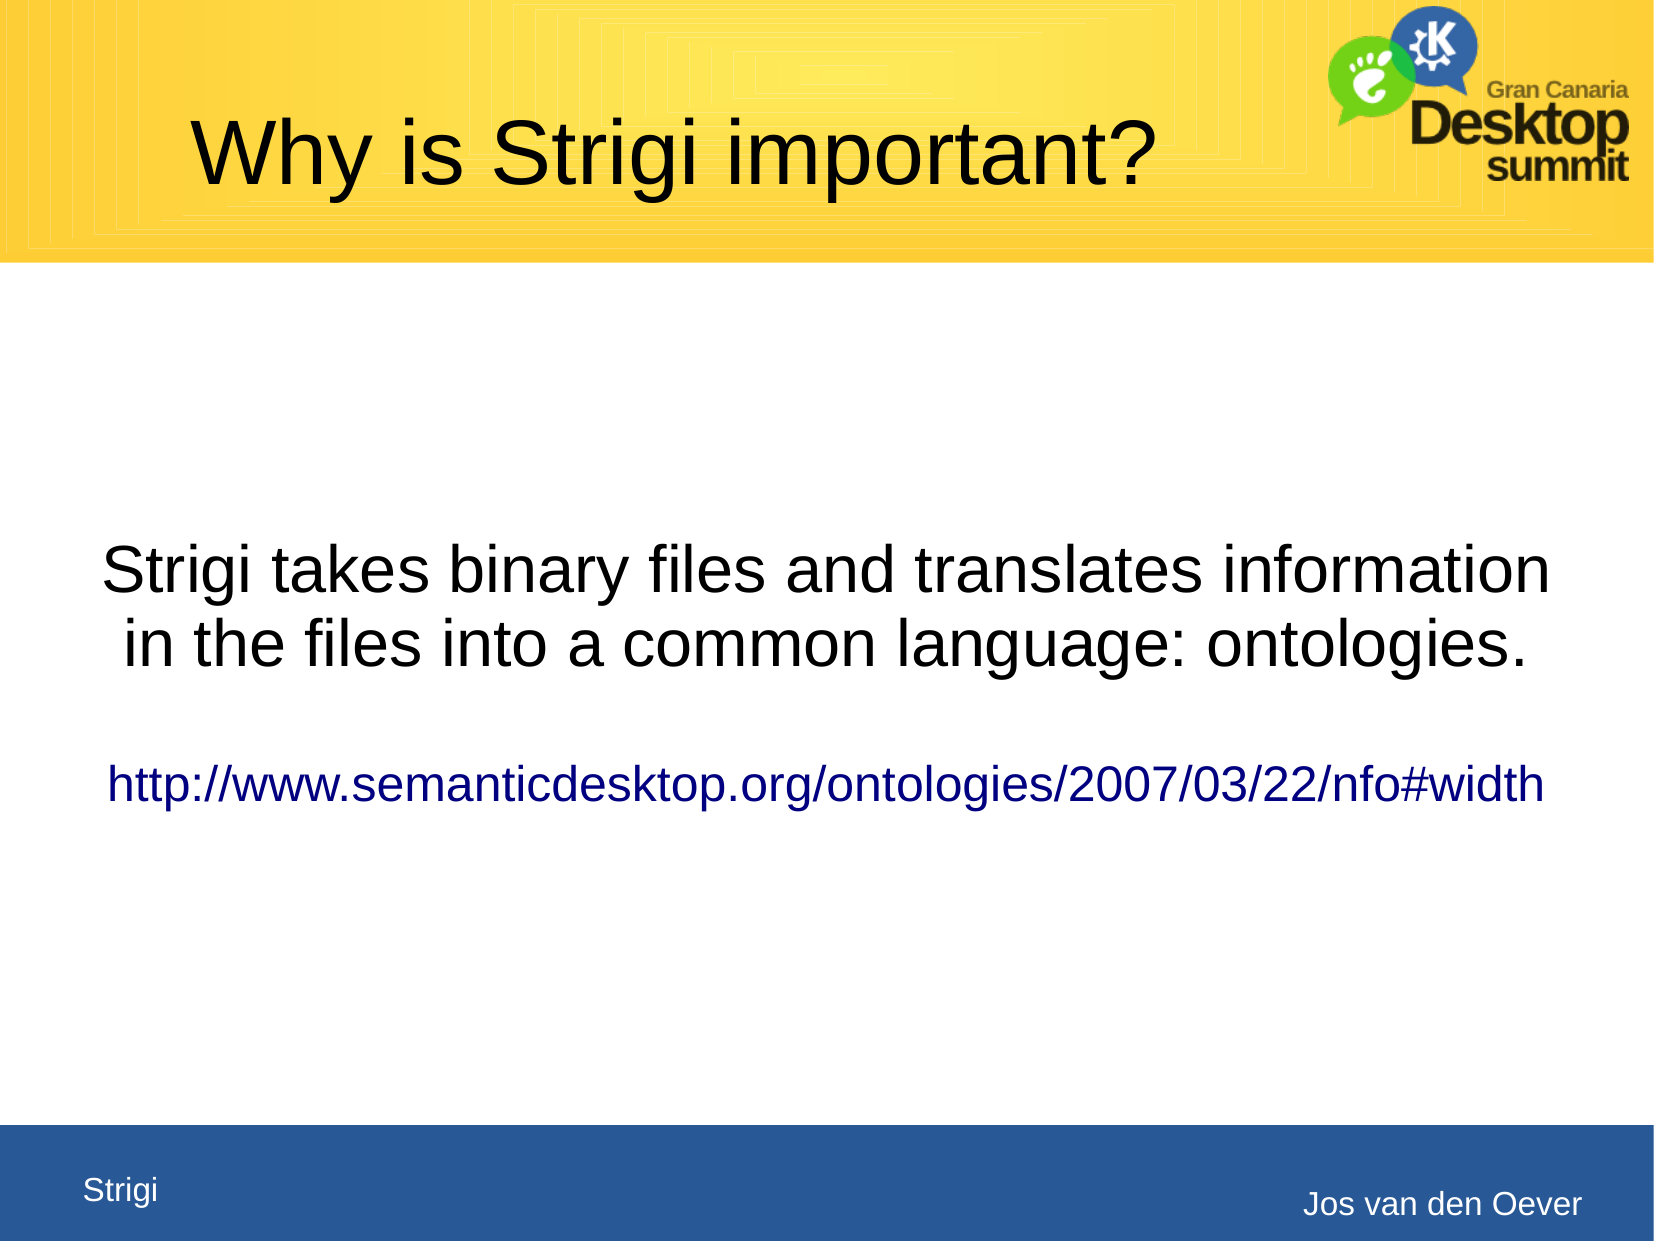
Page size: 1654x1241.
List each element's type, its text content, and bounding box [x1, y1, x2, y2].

subtitle Strigi takes binary files and translates information in the files into a common language: ontologies. http://www.semanticdesktop.org/ontologies/2007/03/22/nfo#width [82, 297, 1571, 1102]
picture [1328, 6, 1629, 181]
title Why is Strigi important? [37, 56, 1313, 250]
